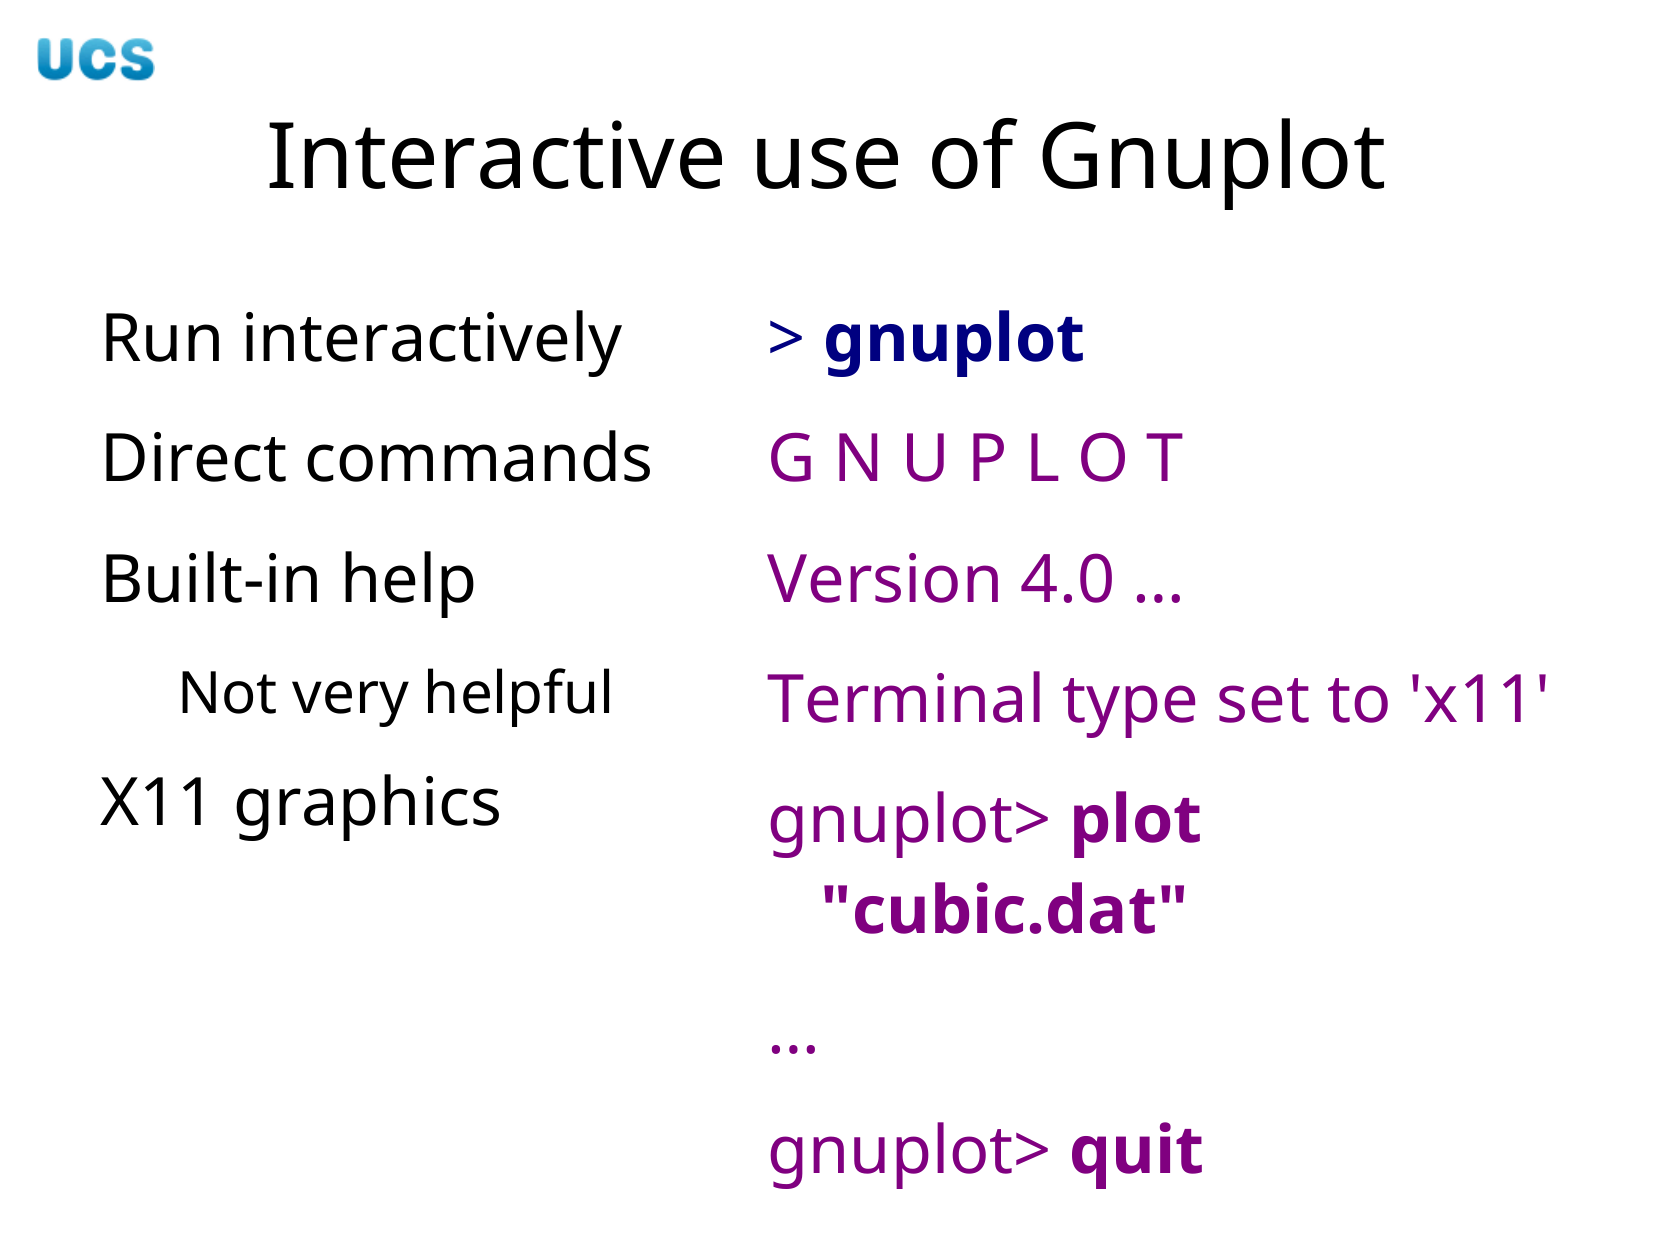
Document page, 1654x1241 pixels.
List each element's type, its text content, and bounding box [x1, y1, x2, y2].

list Run interactively Direct commands Built-in help Not very helpful X11 graphics [82, 290, 713, 1109]
list > gnuplot G N U P L O T Version 4.0 … Terminal type set to 'x11' gnuplot> plot "cubic.dat" … gnuplot> quit > [750, 290, 1572, 1115]
picture [37, 37, 155, 82]
title Interactive use of Gnuplot [82, 49, 1571, 257]
